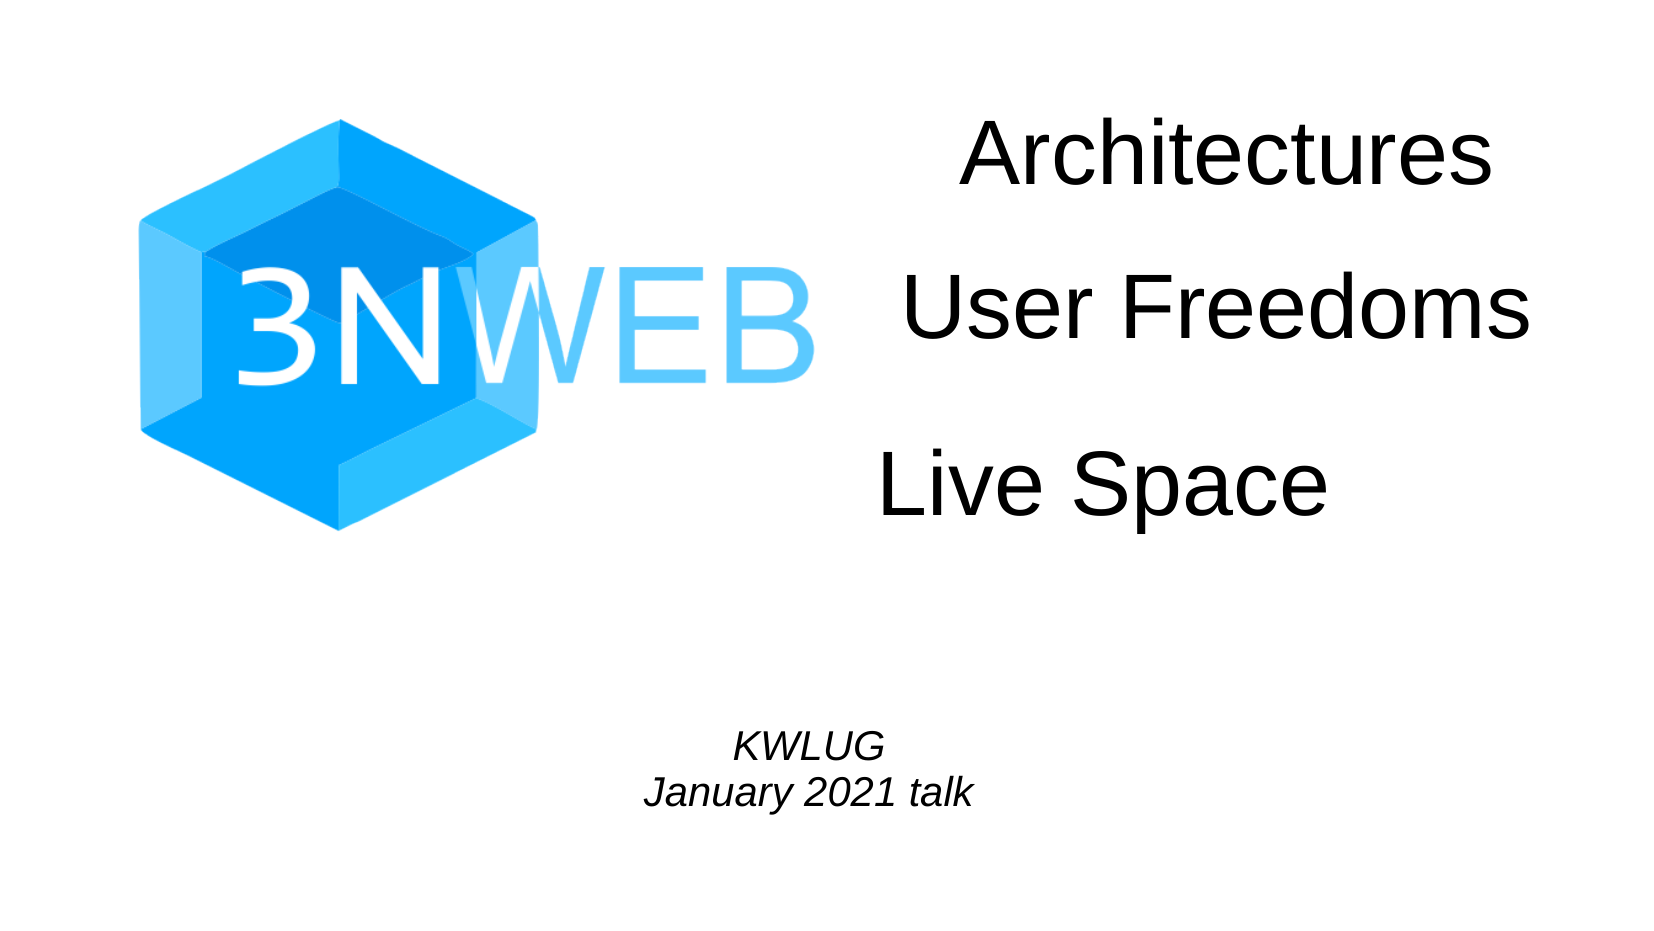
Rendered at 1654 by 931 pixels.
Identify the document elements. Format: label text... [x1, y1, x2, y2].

text_box Architectures [944, 94, 1548, 212]
text_box User Freedoms [885, 248, 1595, 378]
text_box KWLUG January 2021 talk [389, 708, 1229, 830]
picture [138, 118, 815, 532]
text_box Live Space [862, 425, 1371, 567]
